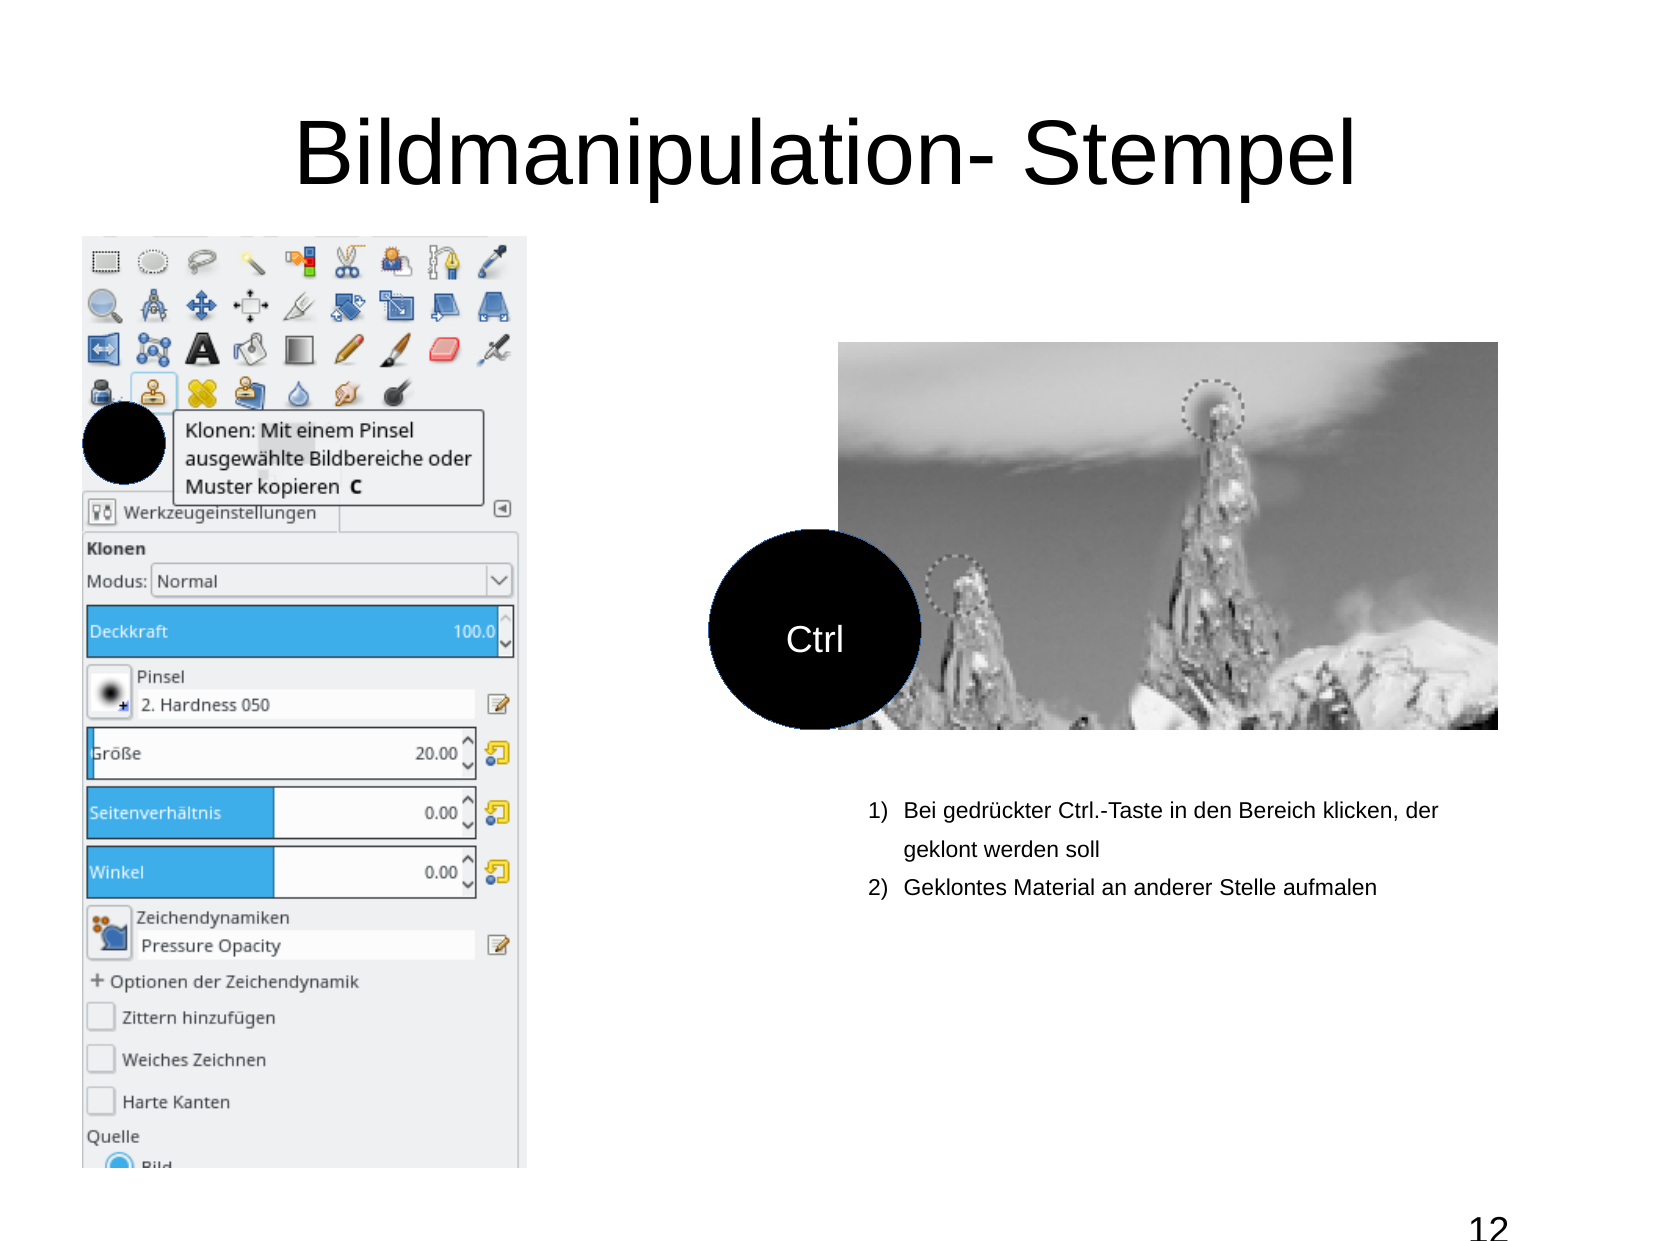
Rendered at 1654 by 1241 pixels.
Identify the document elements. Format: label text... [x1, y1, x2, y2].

text_box Bei gedrückter Ctrl.-Taste in den Bereich klicken, der geklont werden soll Geklontes Material an anderer Stelle aufmalen [853, 777, 1501, 1087]
text_box Ctrl [708, 529, 922, 730]
picture [838, 342, 1498, 730]
title Bildmanipulation- Stempel [82, 49, 1571, 257]
picture [82, 236, 527, 1168]
text_box [82, 401, 166, 485]
